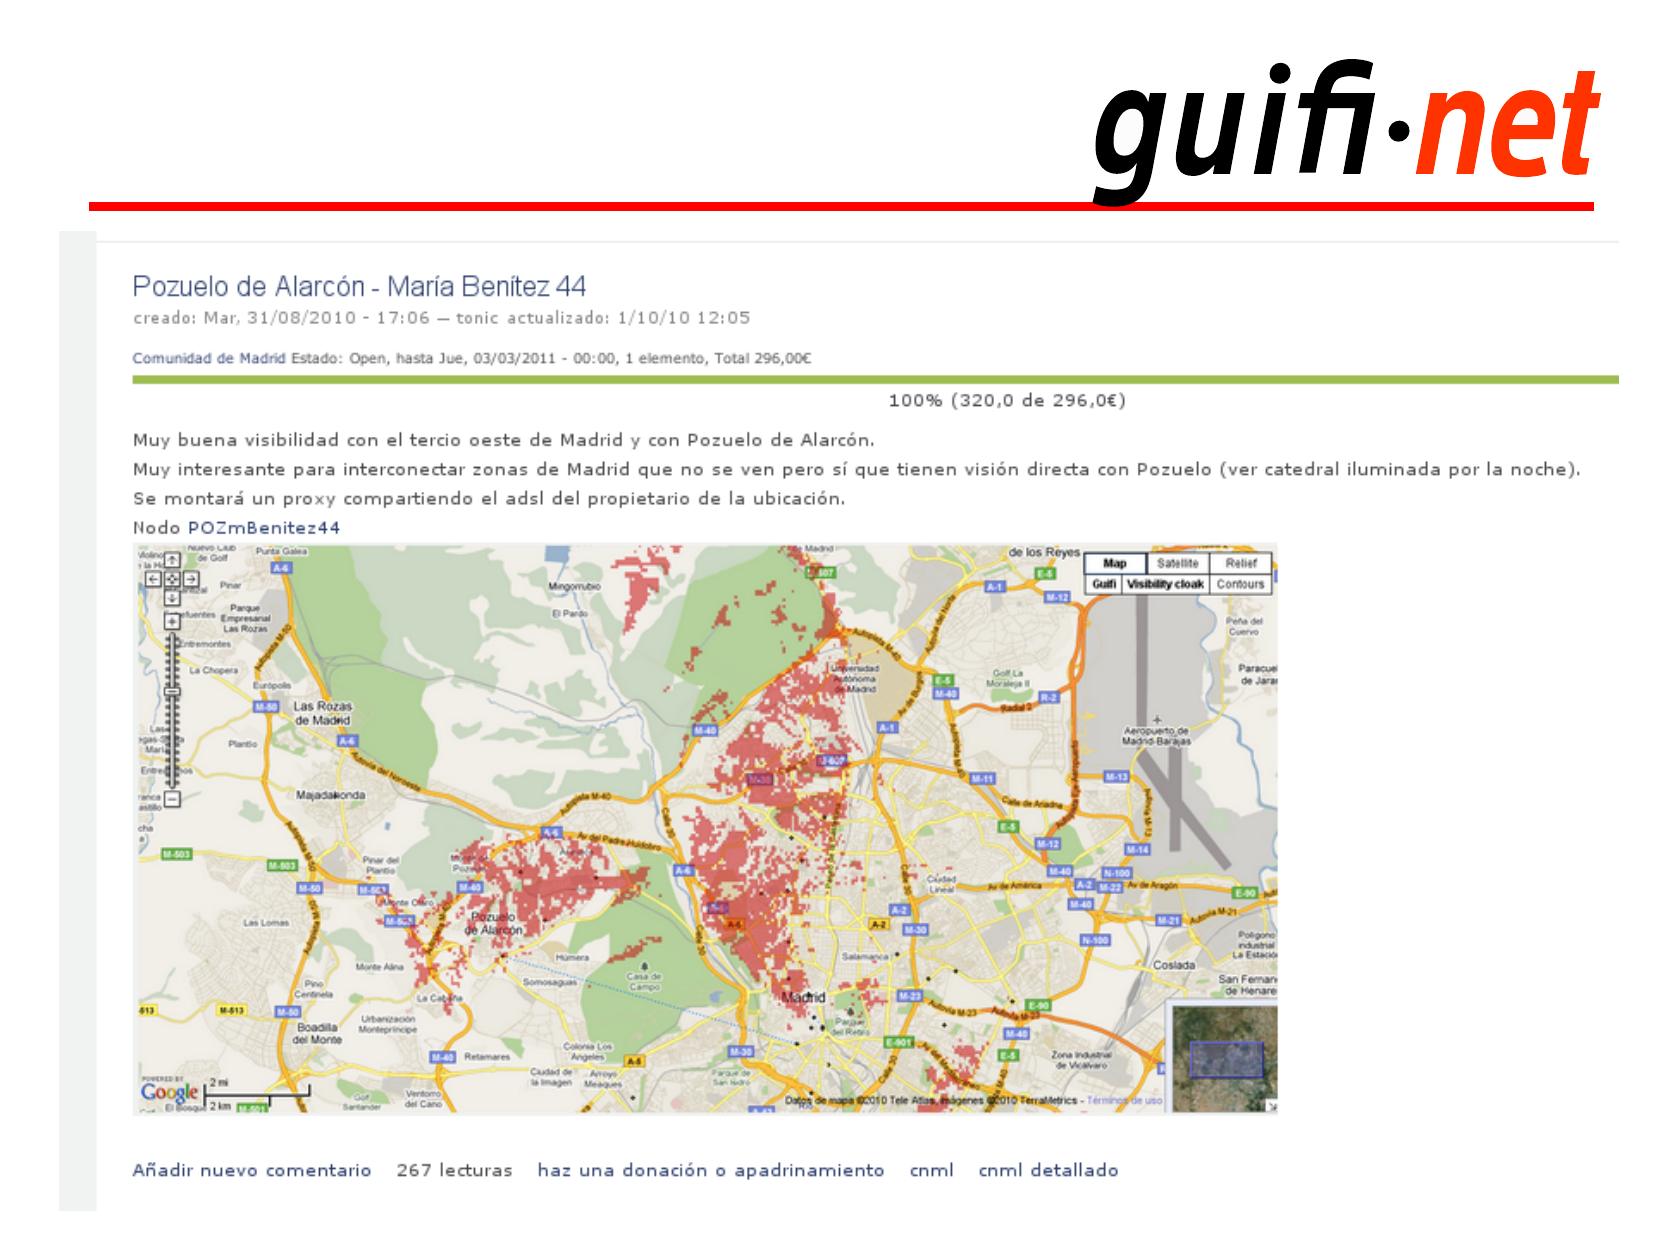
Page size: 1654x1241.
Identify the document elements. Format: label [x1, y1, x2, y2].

picture [59, 231, 1619, 1211]
